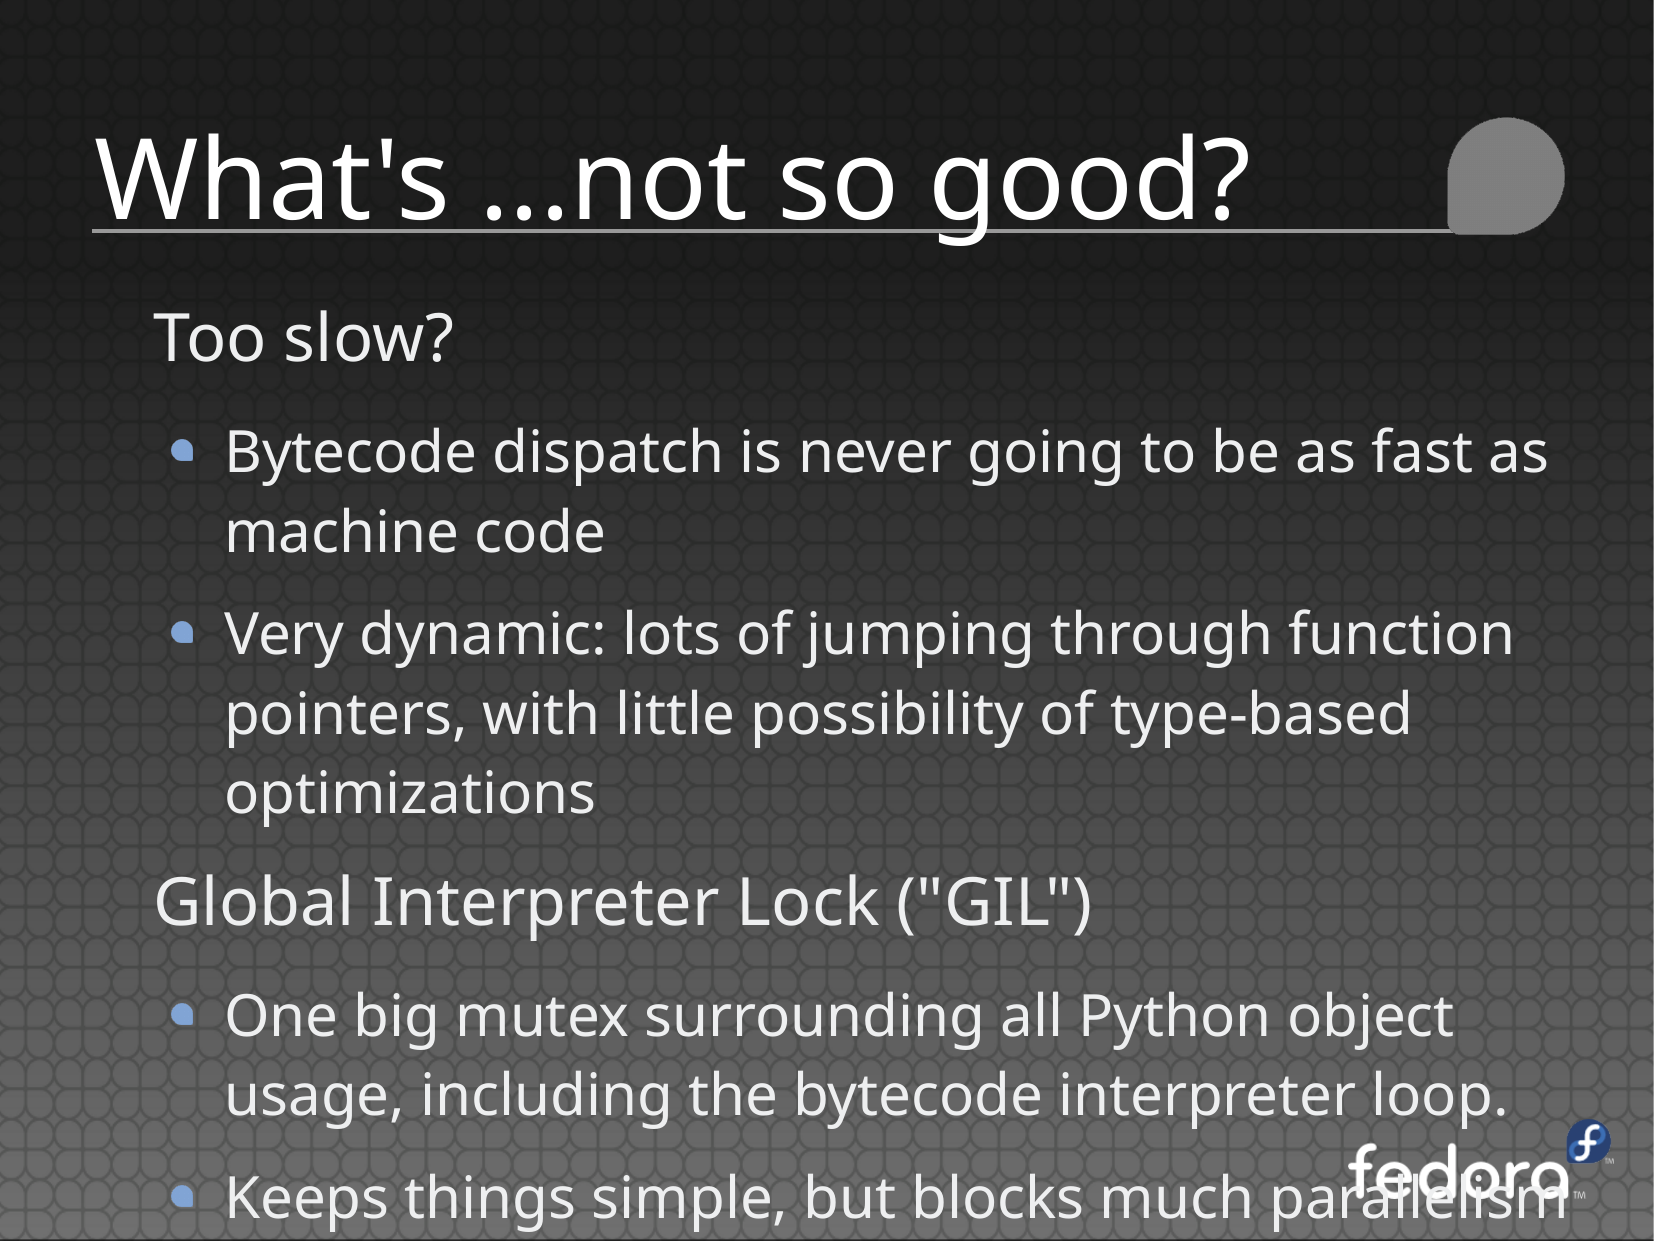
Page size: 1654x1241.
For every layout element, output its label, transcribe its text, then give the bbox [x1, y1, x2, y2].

title What's ...not so good? [94, 100, 1426, 251]
picture [0, 0, 1654, 1241]
list Too slow? Bytecode dispatch is never going to be as fast as machine code Very dynamic: lots of jumping through function pointers, with little possibility of type-based optimizations Global Interpreter Lock ("GIL") One big mutex surrounding all Python object usage, including the bytecode interpreter loop. Keeps things simple, but blocks much parallelism [82, 290, 1571, 1118]
